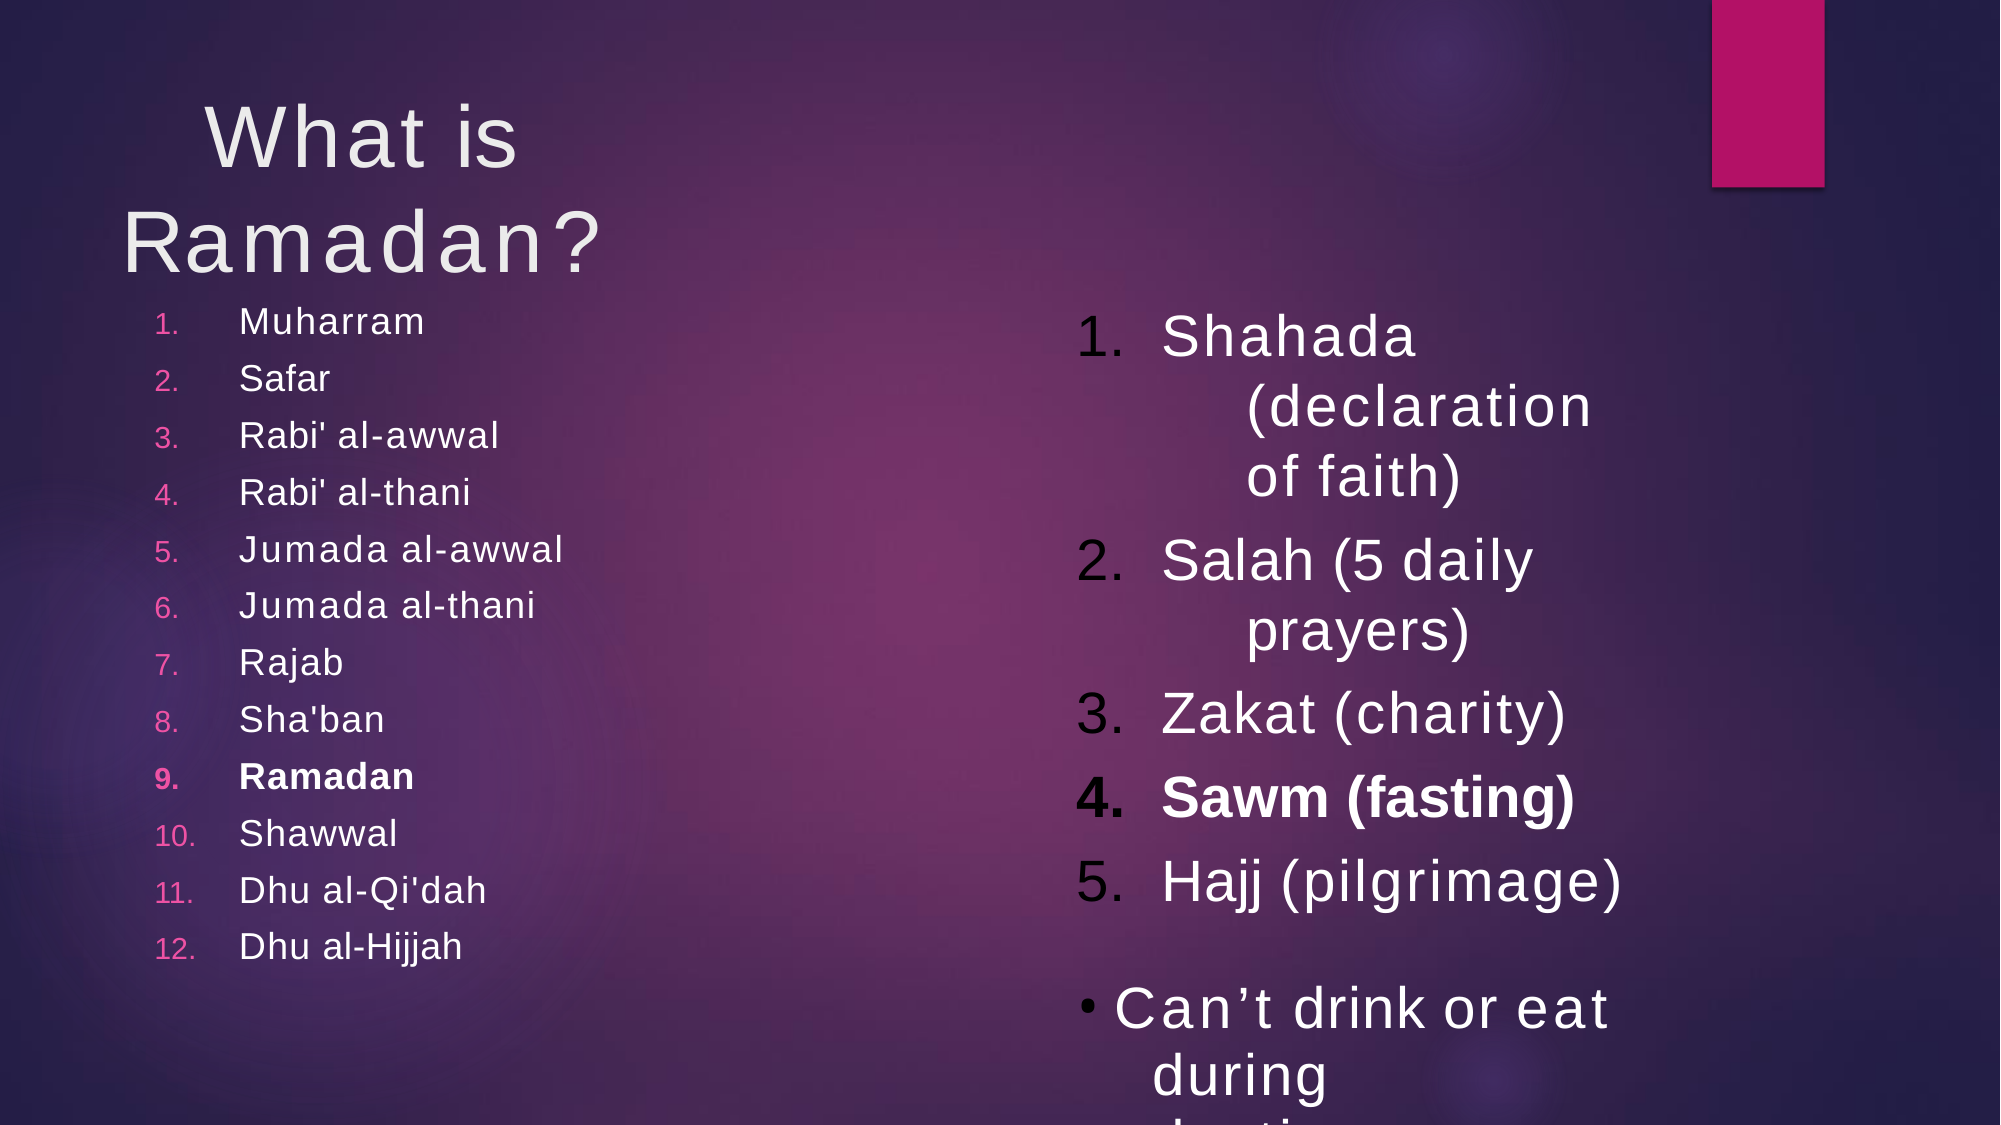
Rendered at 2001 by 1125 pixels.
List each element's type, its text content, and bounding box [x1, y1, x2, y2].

title What is Ramadan? [118, 77, 930, 187]
text_box Muharram Safar Rabi' al-awwal Rabi' al-thani Jumada al-awwal Jumada al-thani Rajab Sha'ban Ramadan Shawwal Dhu al-Qi'dah Dhu al-Hijjah [150, 283, 568, 970]
text_box [1712, 0, 1825, 188]
list Shahada (declaration of faith) Salah (5 daily prayers) Zakat (charity) Sawm (fasting) Hajj (pilgrimage) Can’t drink or eat during daytime [341, 282, 1659, 901]
